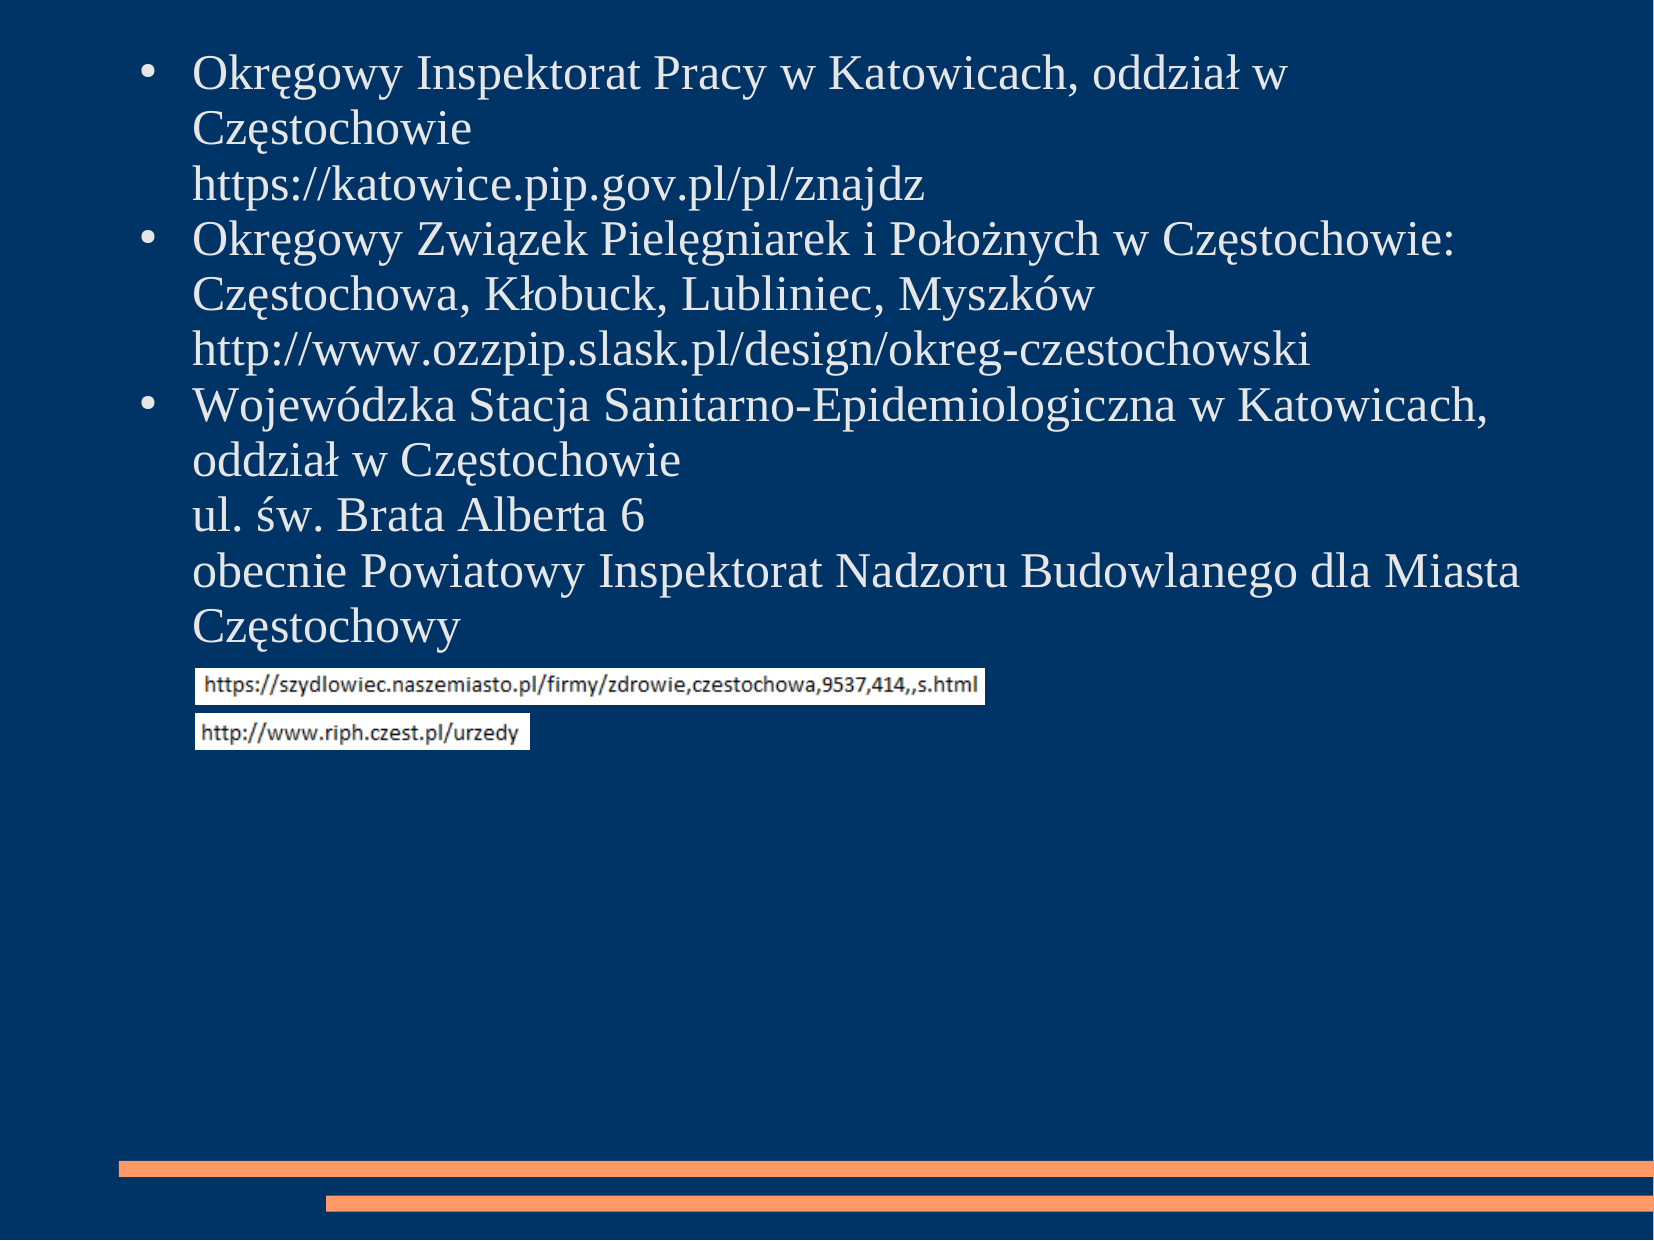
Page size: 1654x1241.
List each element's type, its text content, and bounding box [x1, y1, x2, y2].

list Okręgowy Inspektorat Pracy w Katowicach, oddział w Częstochowie https://katowice.pip.gov.pl/pl/znajdz Okręgowy Związek Pielęgniarek i Położnych w Częstochowie: Częstochowa, Kłobuck, Lubliniec, Myszków http://www.ozzpip.slask.pl/design/okreg-czestochowski Wojewódzka Stacja Sanitarno-Epidemiologiczna w Katowicach, oddział w Częstochowie ul. św. Brata Alberta 6 obecnie Powiatowy Inspektorat Nadzoru Budowlanego dla Miasta Częstochowy [121, 45, 1561, 1132]
picture [195, 668, 985, 706]
picture [195, 713, 530, 751]
